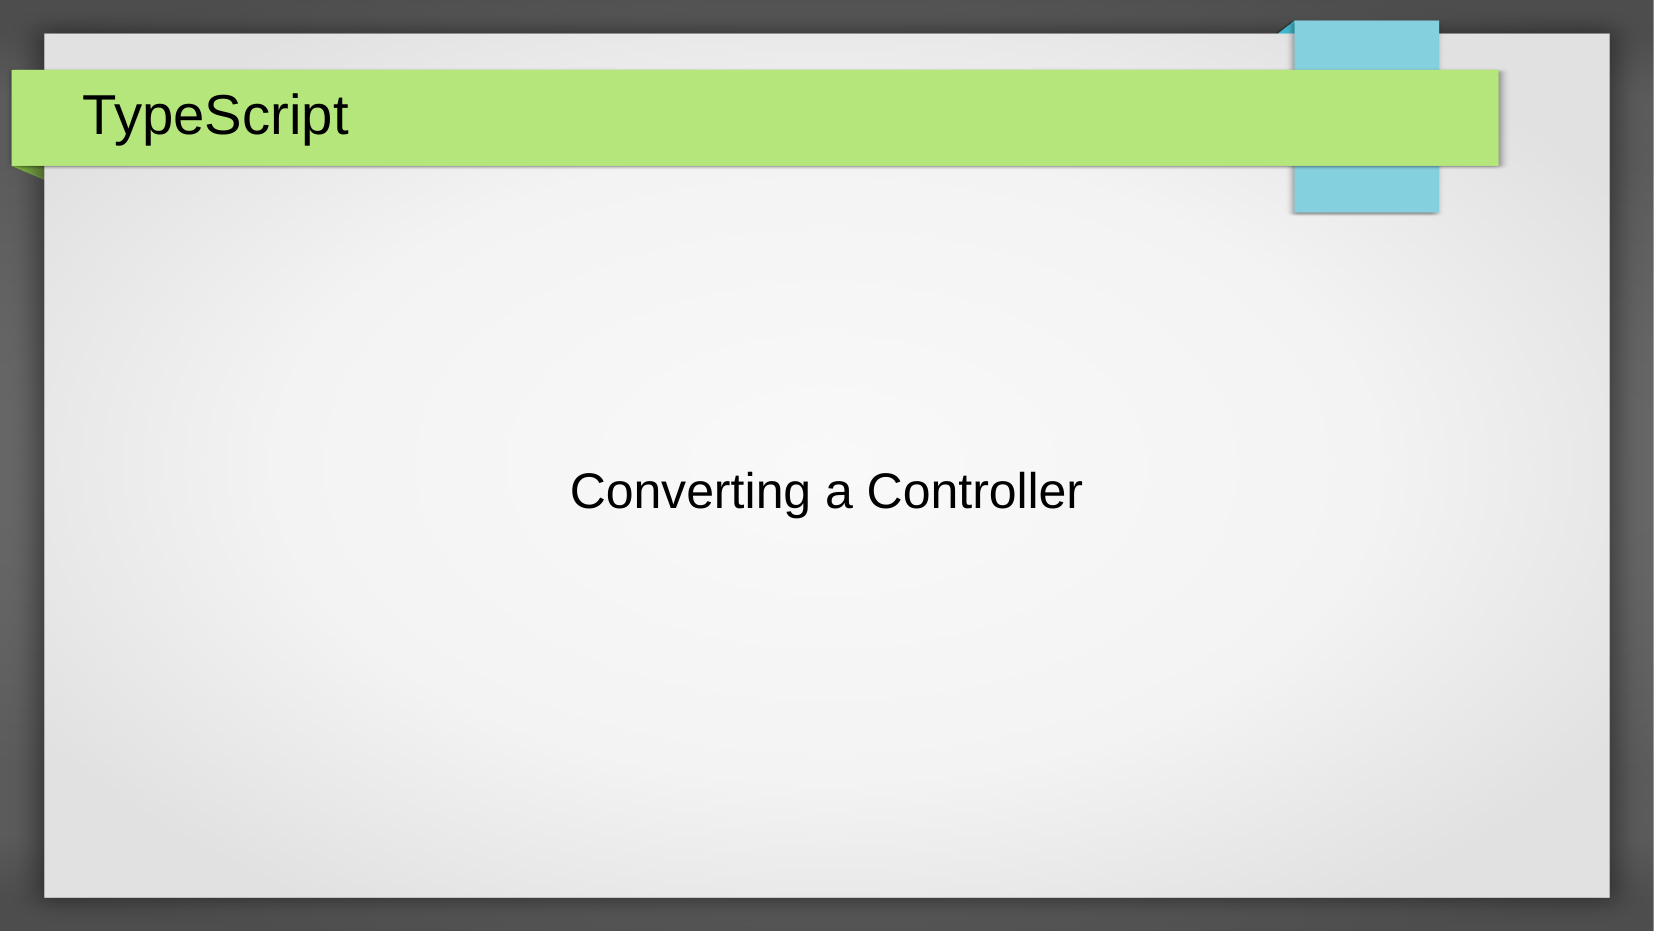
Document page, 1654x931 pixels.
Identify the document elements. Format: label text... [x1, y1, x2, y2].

title TypeScript [82, 70, 1264, 160]
subtitle Converting a Controller [82, 221, 1571, 761]
picture [0, 0, 1654, 931]
